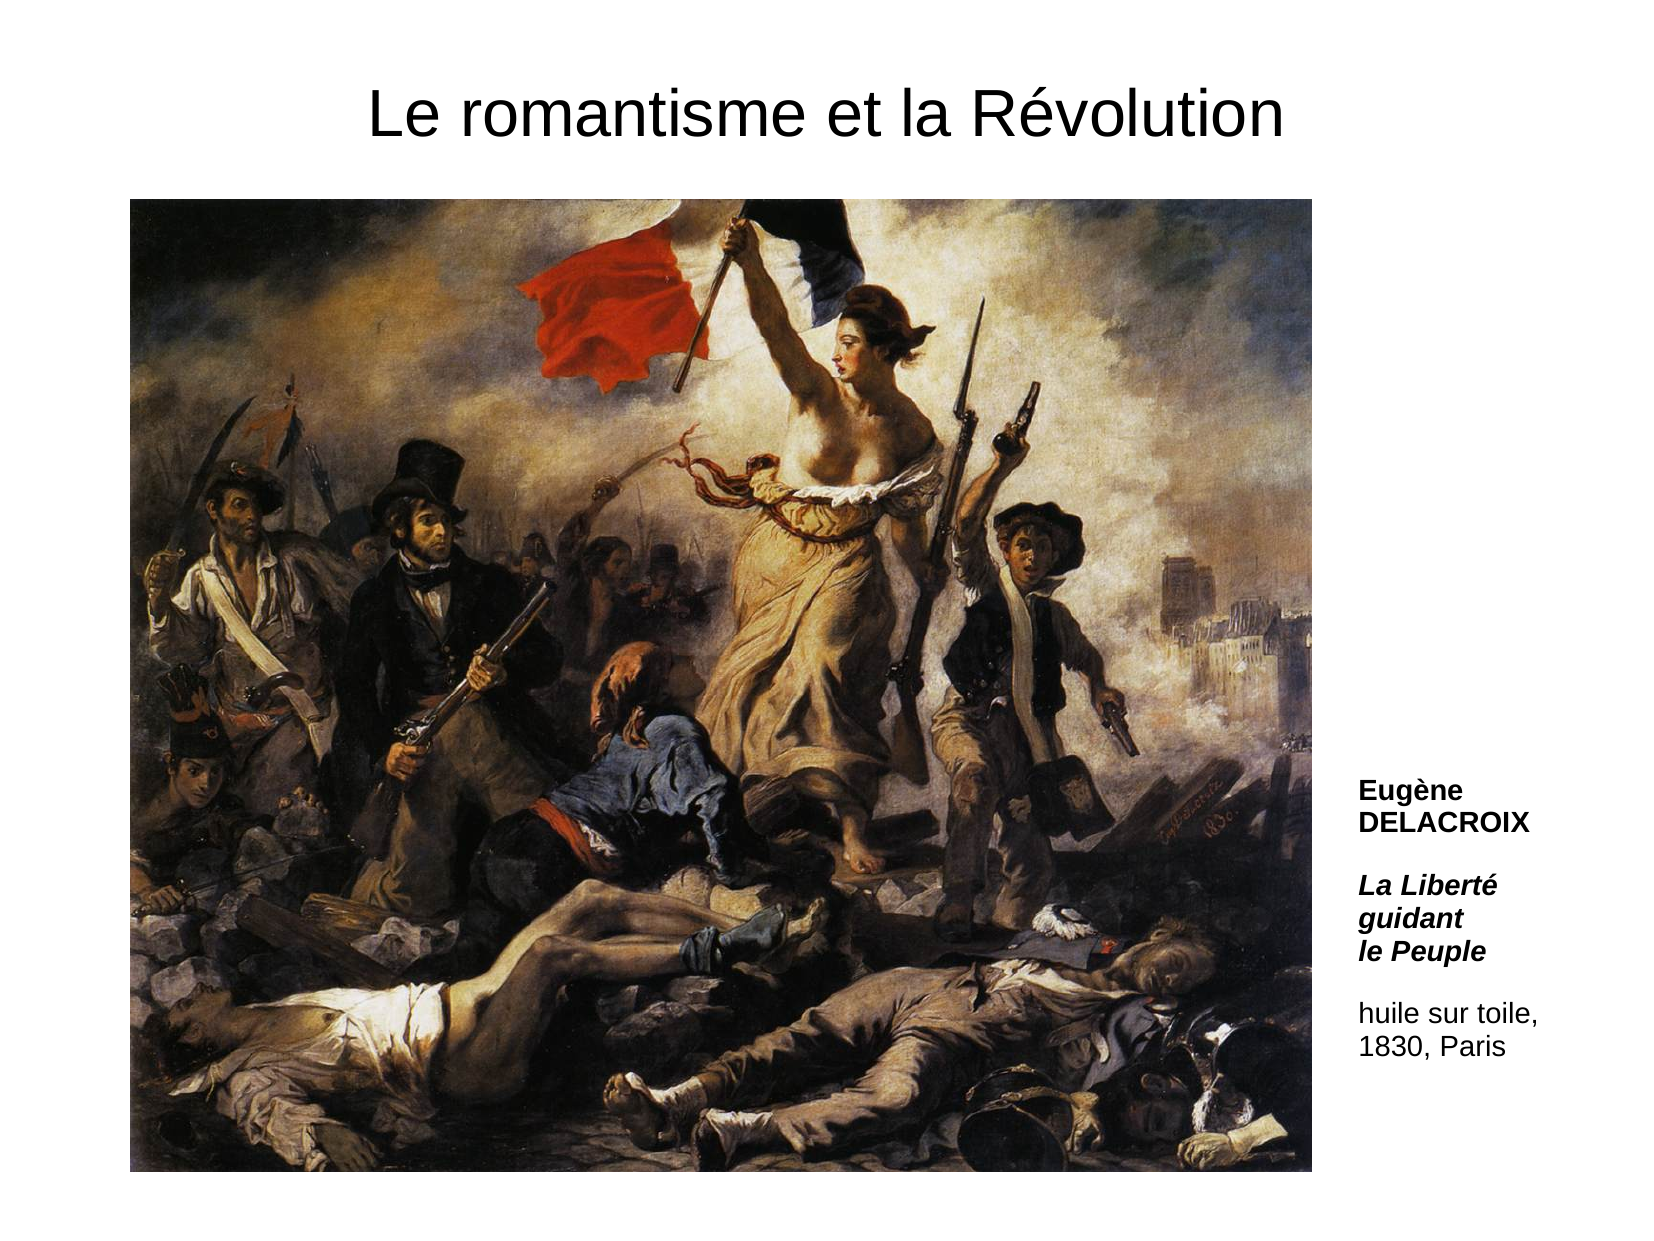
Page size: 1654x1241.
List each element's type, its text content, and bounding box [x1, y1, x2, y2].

picture [130, 199, 1312, 1172]
title Le romantisme et la Révolution [82, 49, 1571, 178]
list Eugène DELACROIX La Liberté guidant le Peuple huile sur toile, 1830, Paris [1358, 773, 1571, 1066]
